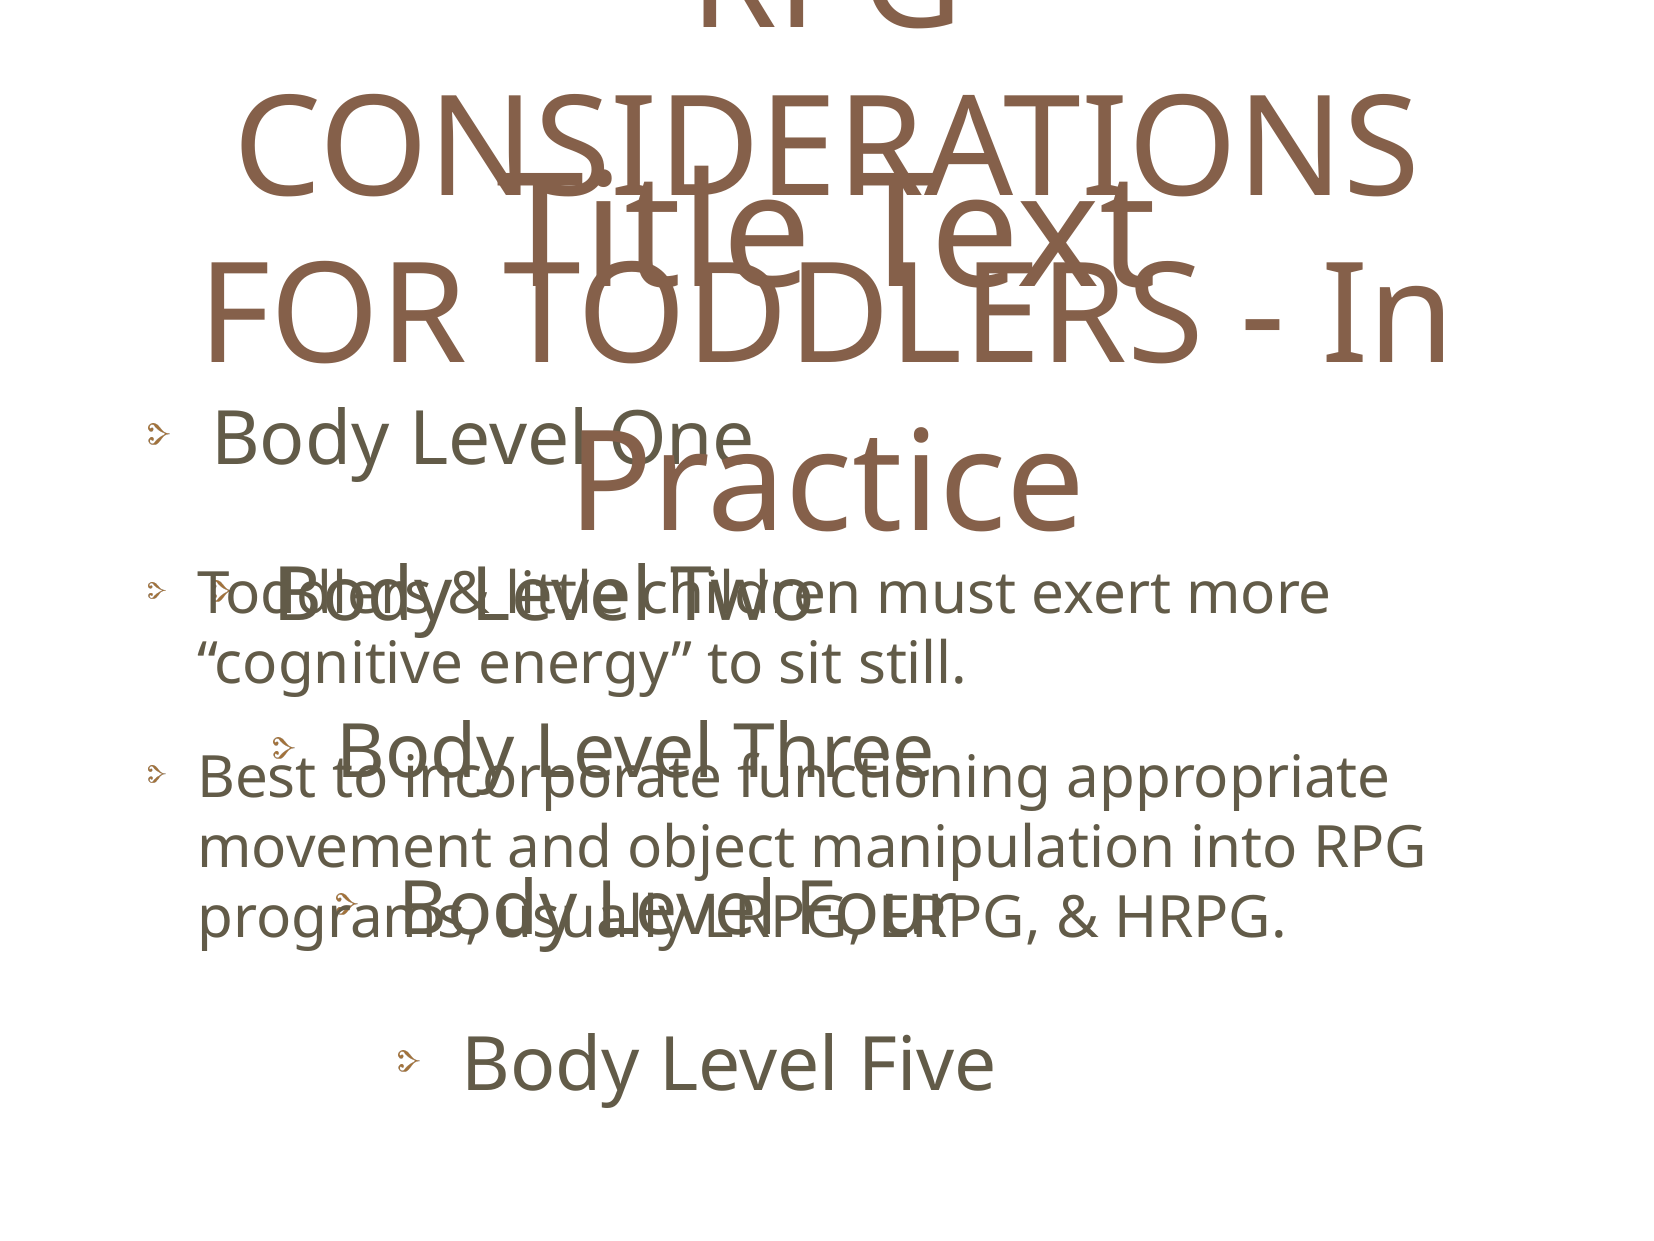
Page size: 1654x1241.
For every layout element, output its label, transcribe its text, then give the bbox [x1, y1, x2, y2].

text_box Toddlers & little children must exert more “cognitive energy” to sit still. Best to incorporate functioning appropriate movement and object manipulation into RPG programs, usually LRPG, ERPG, & HRPG. [140, 384, 1564, 1120]
title RPG CONSIDERATIONS FOR TODDLERS - In Practice [140, 72, 1513, 373]
